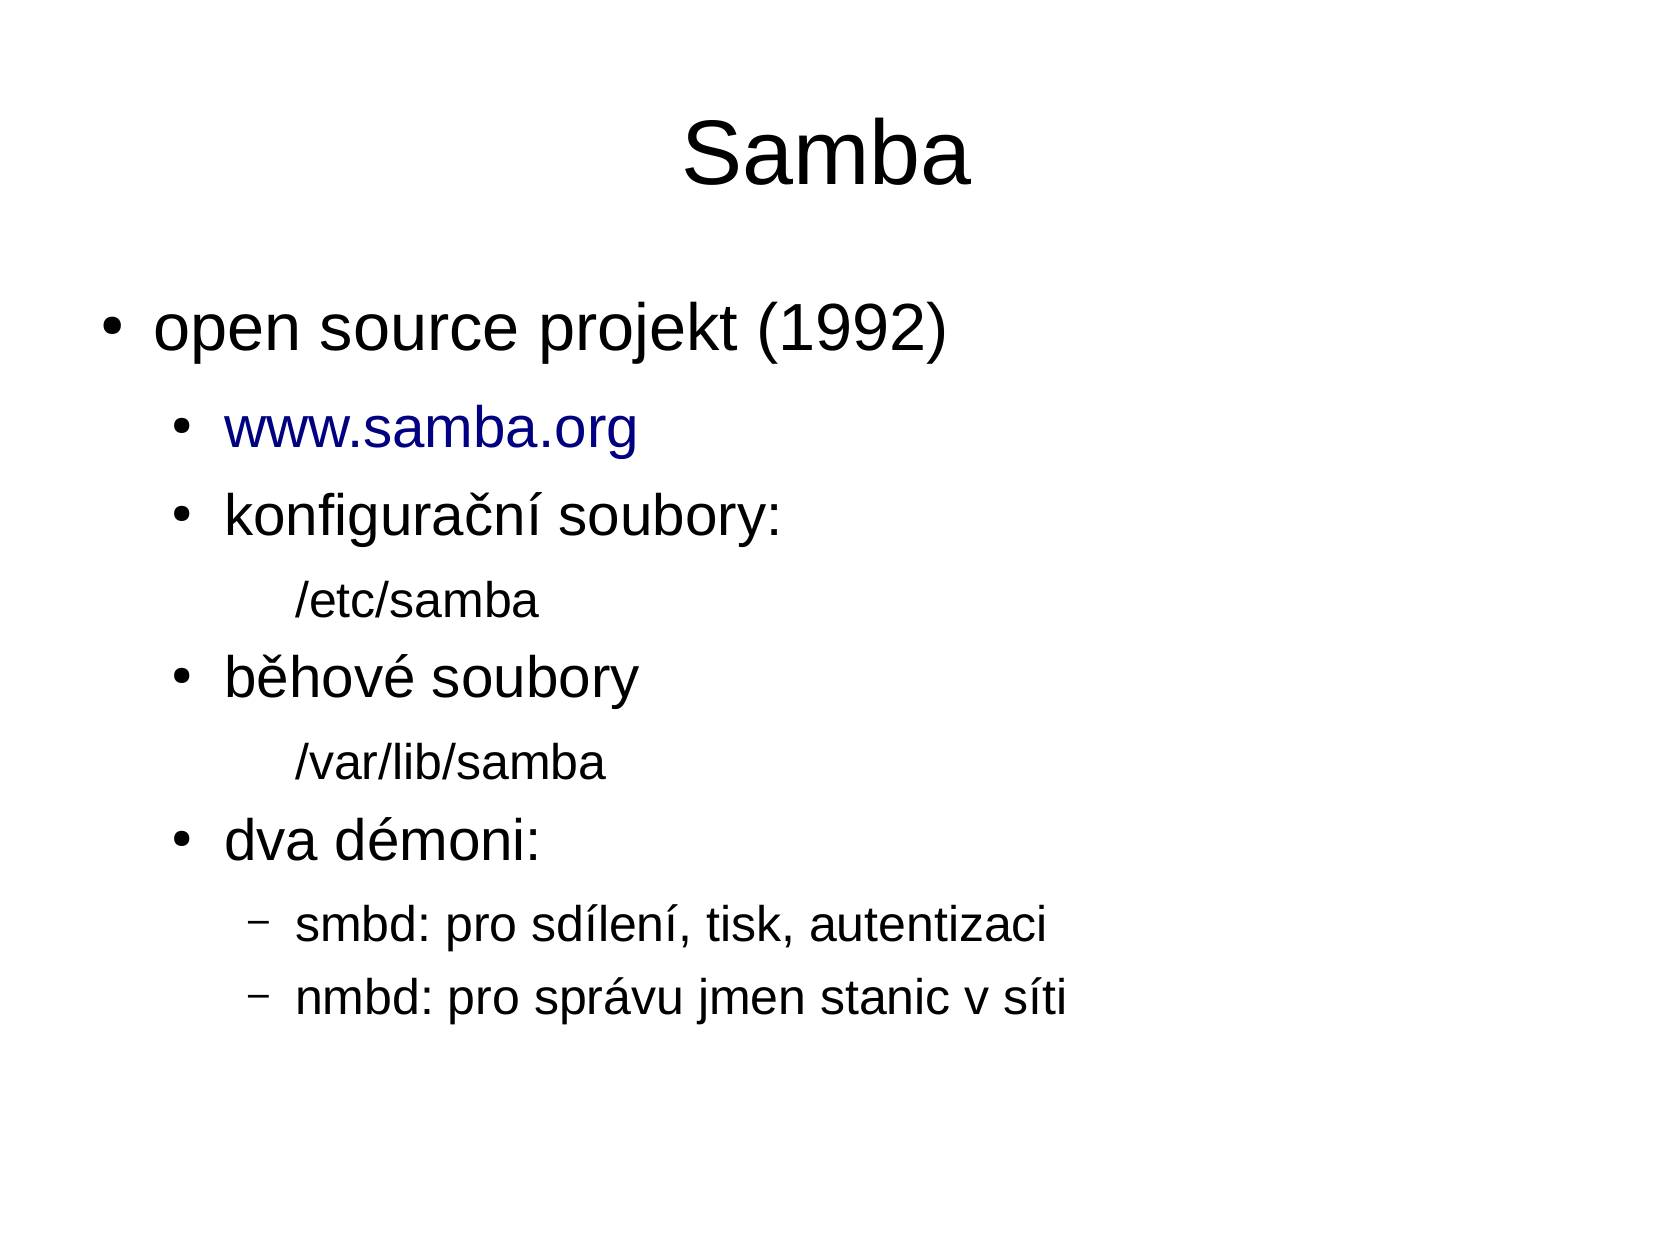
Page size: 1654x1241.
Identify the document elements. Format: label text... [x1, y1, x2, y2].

list open source projekt (1992) www.samba.org konfigurační soubory: /etc/samba běhové soubory /var/lib/samba dva démoni: smbd: pro sdílení, tisk, autentizaci nmbd: pro správu jmen stanic v síti [82, 290, 1571, 1109]
title Samba [82, 49, 1571, 257]
